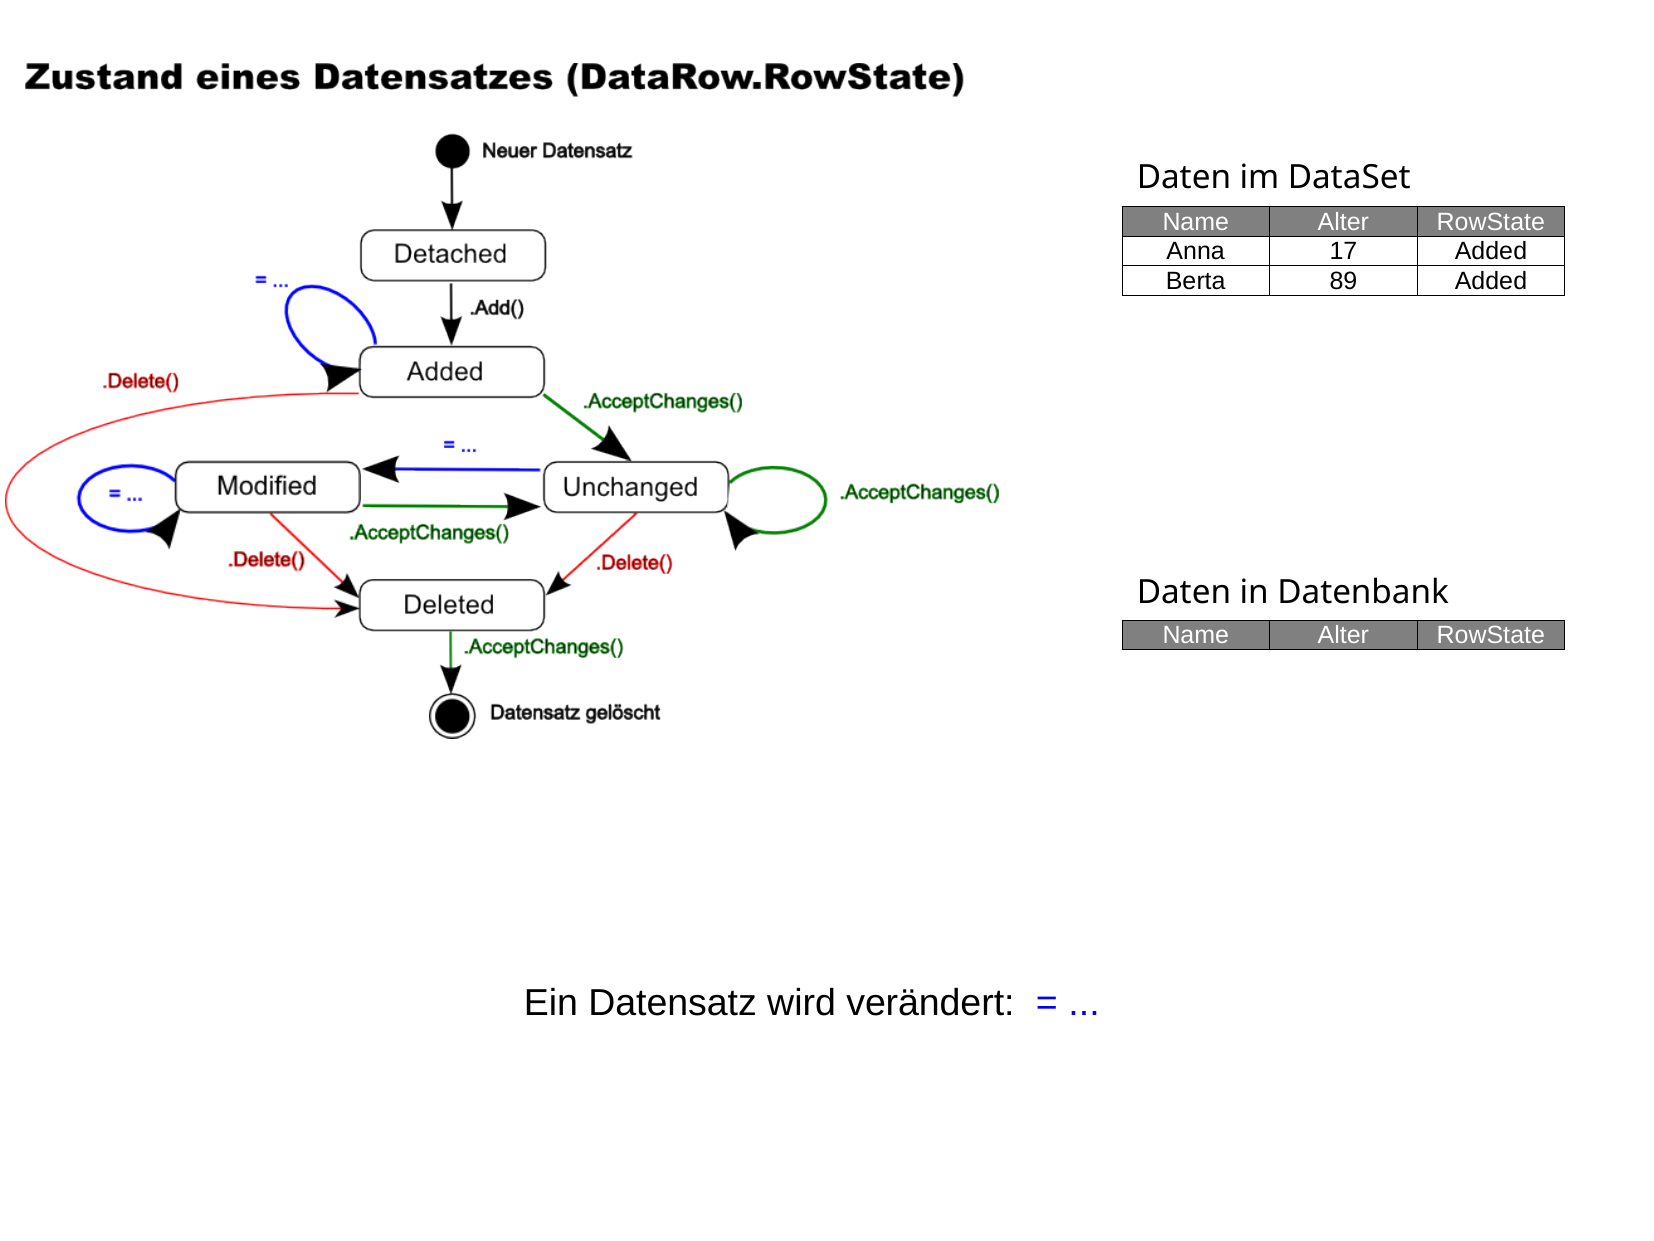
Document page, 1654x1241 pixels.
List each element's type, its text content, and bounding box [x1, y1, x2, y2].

text_box Daten im DataSet [1122, 145, 1536, 206]
text_box Name [1122, 206, 1269, 236]
text_box Added [1417, 236, 1565, 266]
text_box Ein Datensatz wird verändert: = ... [59, 974, 1565, 1032]
text_box Anna [1122, 236, 1269, 266]
text_box Berta [1122, 266, 1269, 296]
picture [5, 63, 999, 739]
text_box Name [1122, 620, 1269, 650]
text_box Daten in Datenbank [1122, 561, 1595, 623]
text_box Alter [1269, 620, 1418, 650]
text_box RowState [1418, 206, 1565, 236]
text_box 89 [1269, 266, 1417, 296]
text_box RowState [1418, 620, 1565, 650]
text_box Alter [1269, 206, 1418, 236]
text_box 17 [1269, 236, 1417, 266]
text_box Added [1417, 266, 1565, 296]
